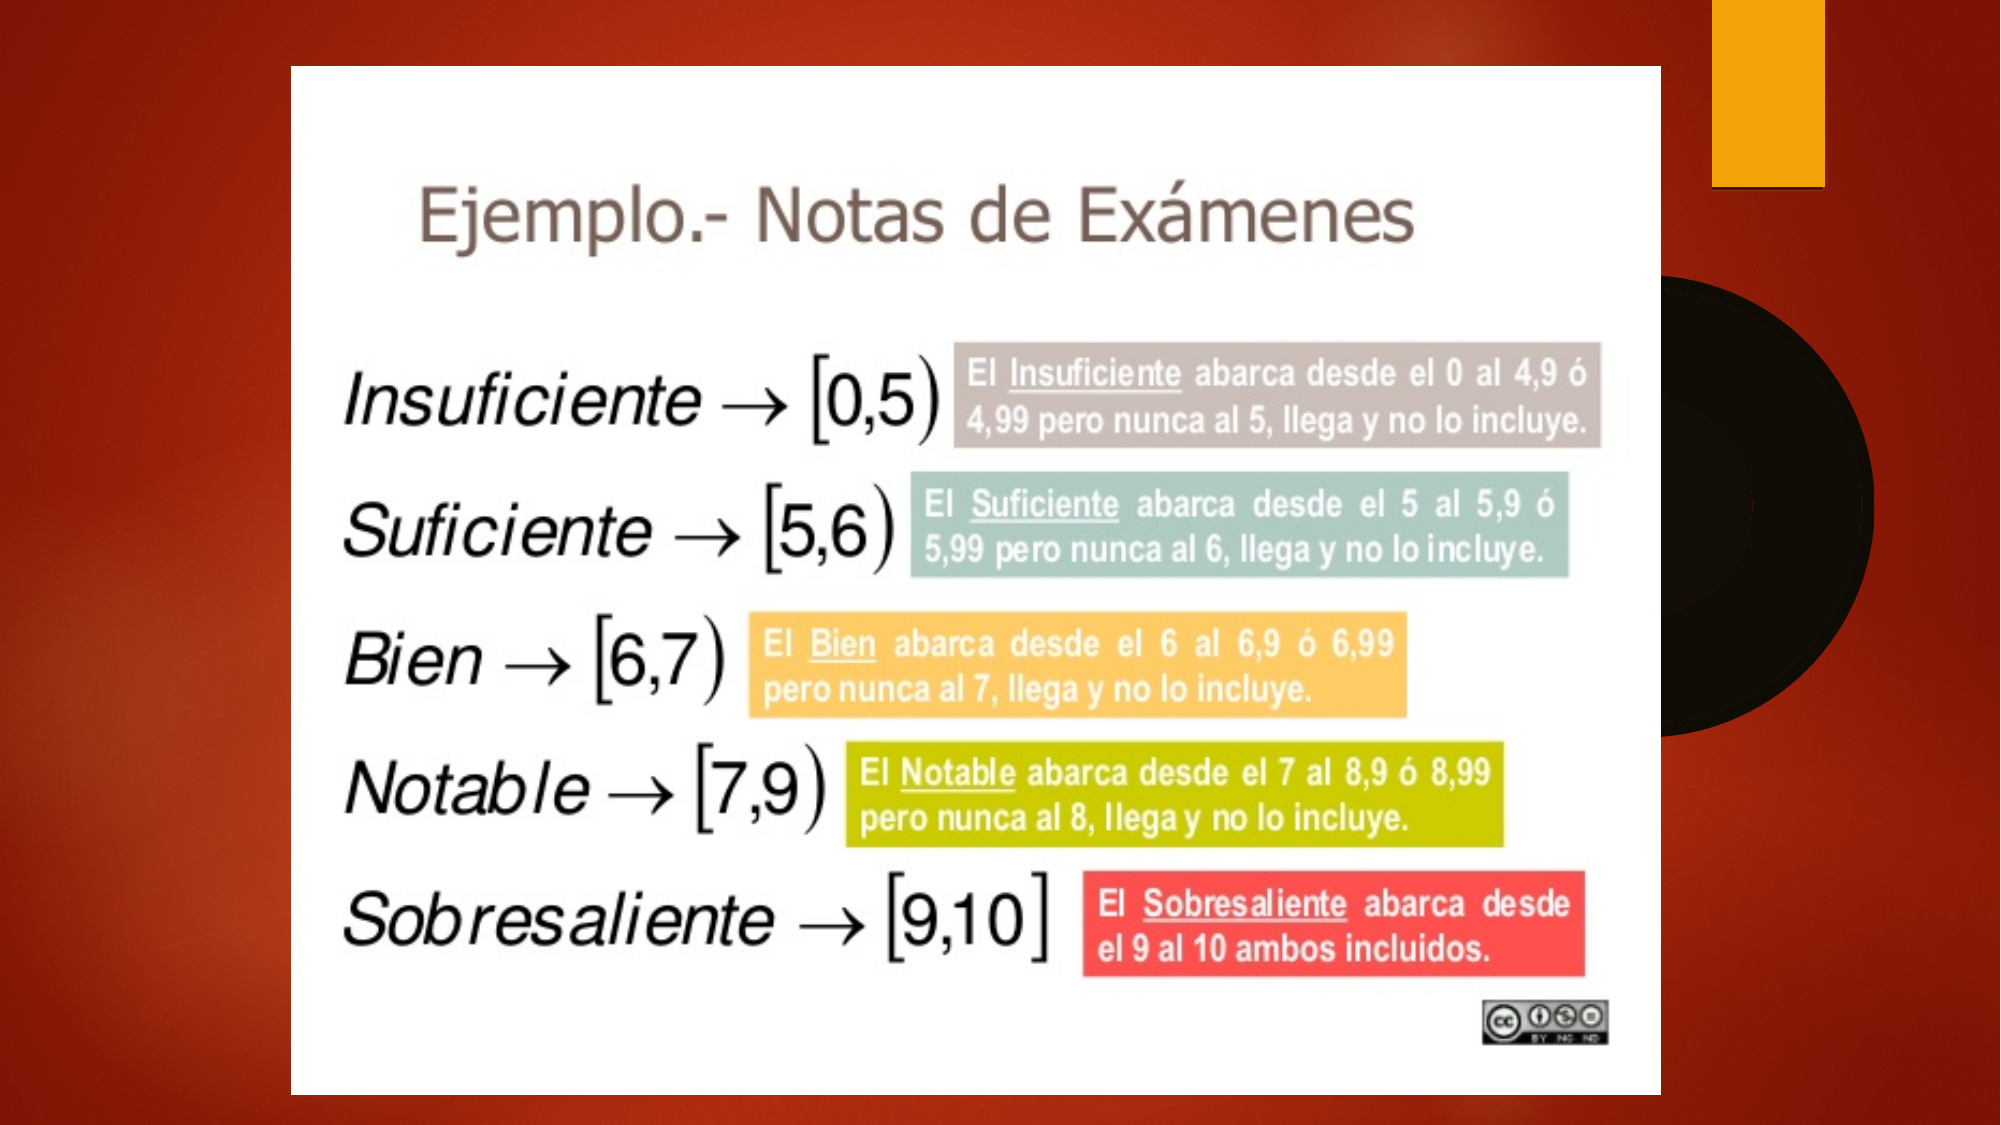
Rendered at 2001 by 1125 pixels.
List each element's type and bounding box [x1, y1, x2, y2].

picture [291, 66, 1661, 1095]
